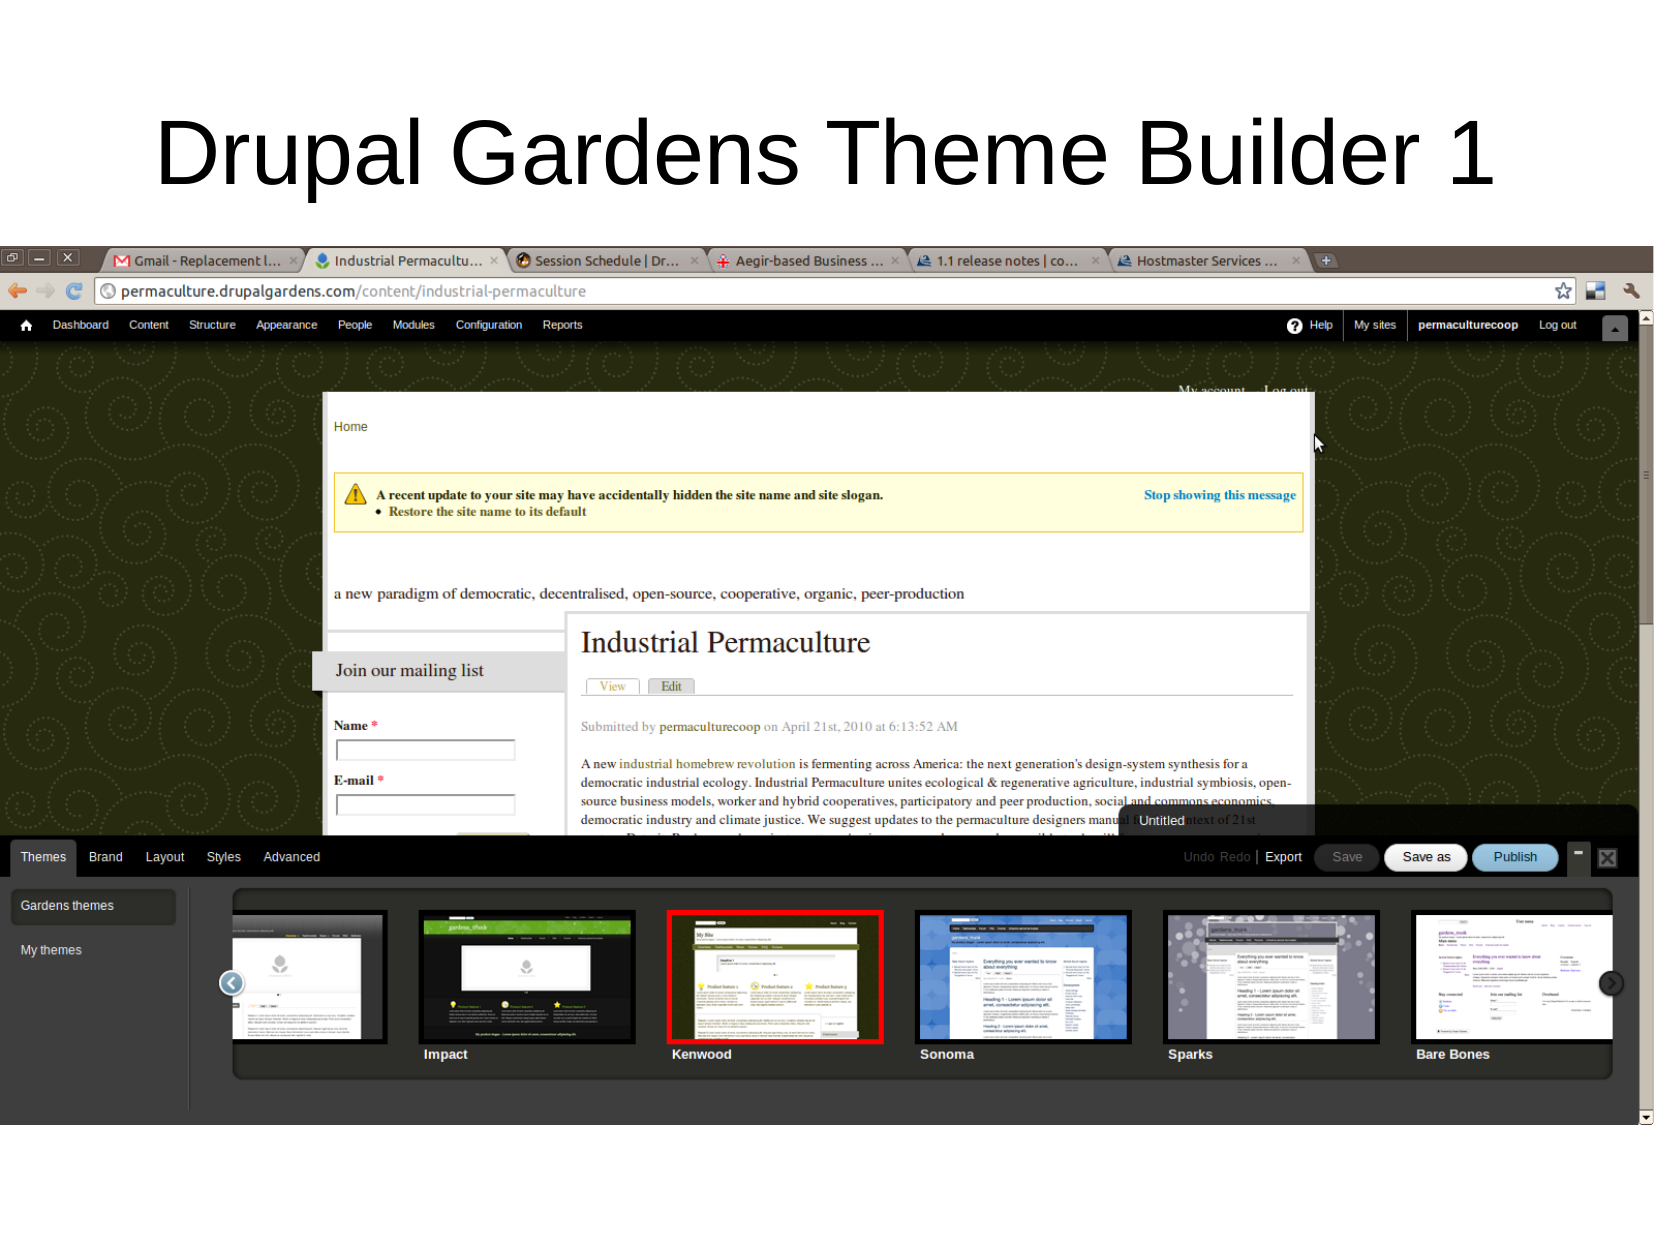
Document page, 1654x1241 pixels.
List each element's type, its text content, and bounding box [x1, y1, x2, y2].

title Drupal Gardens Theme Builder 1 [82, 56, 1571, 246]
picture [0, 246, 1654, 1126]
